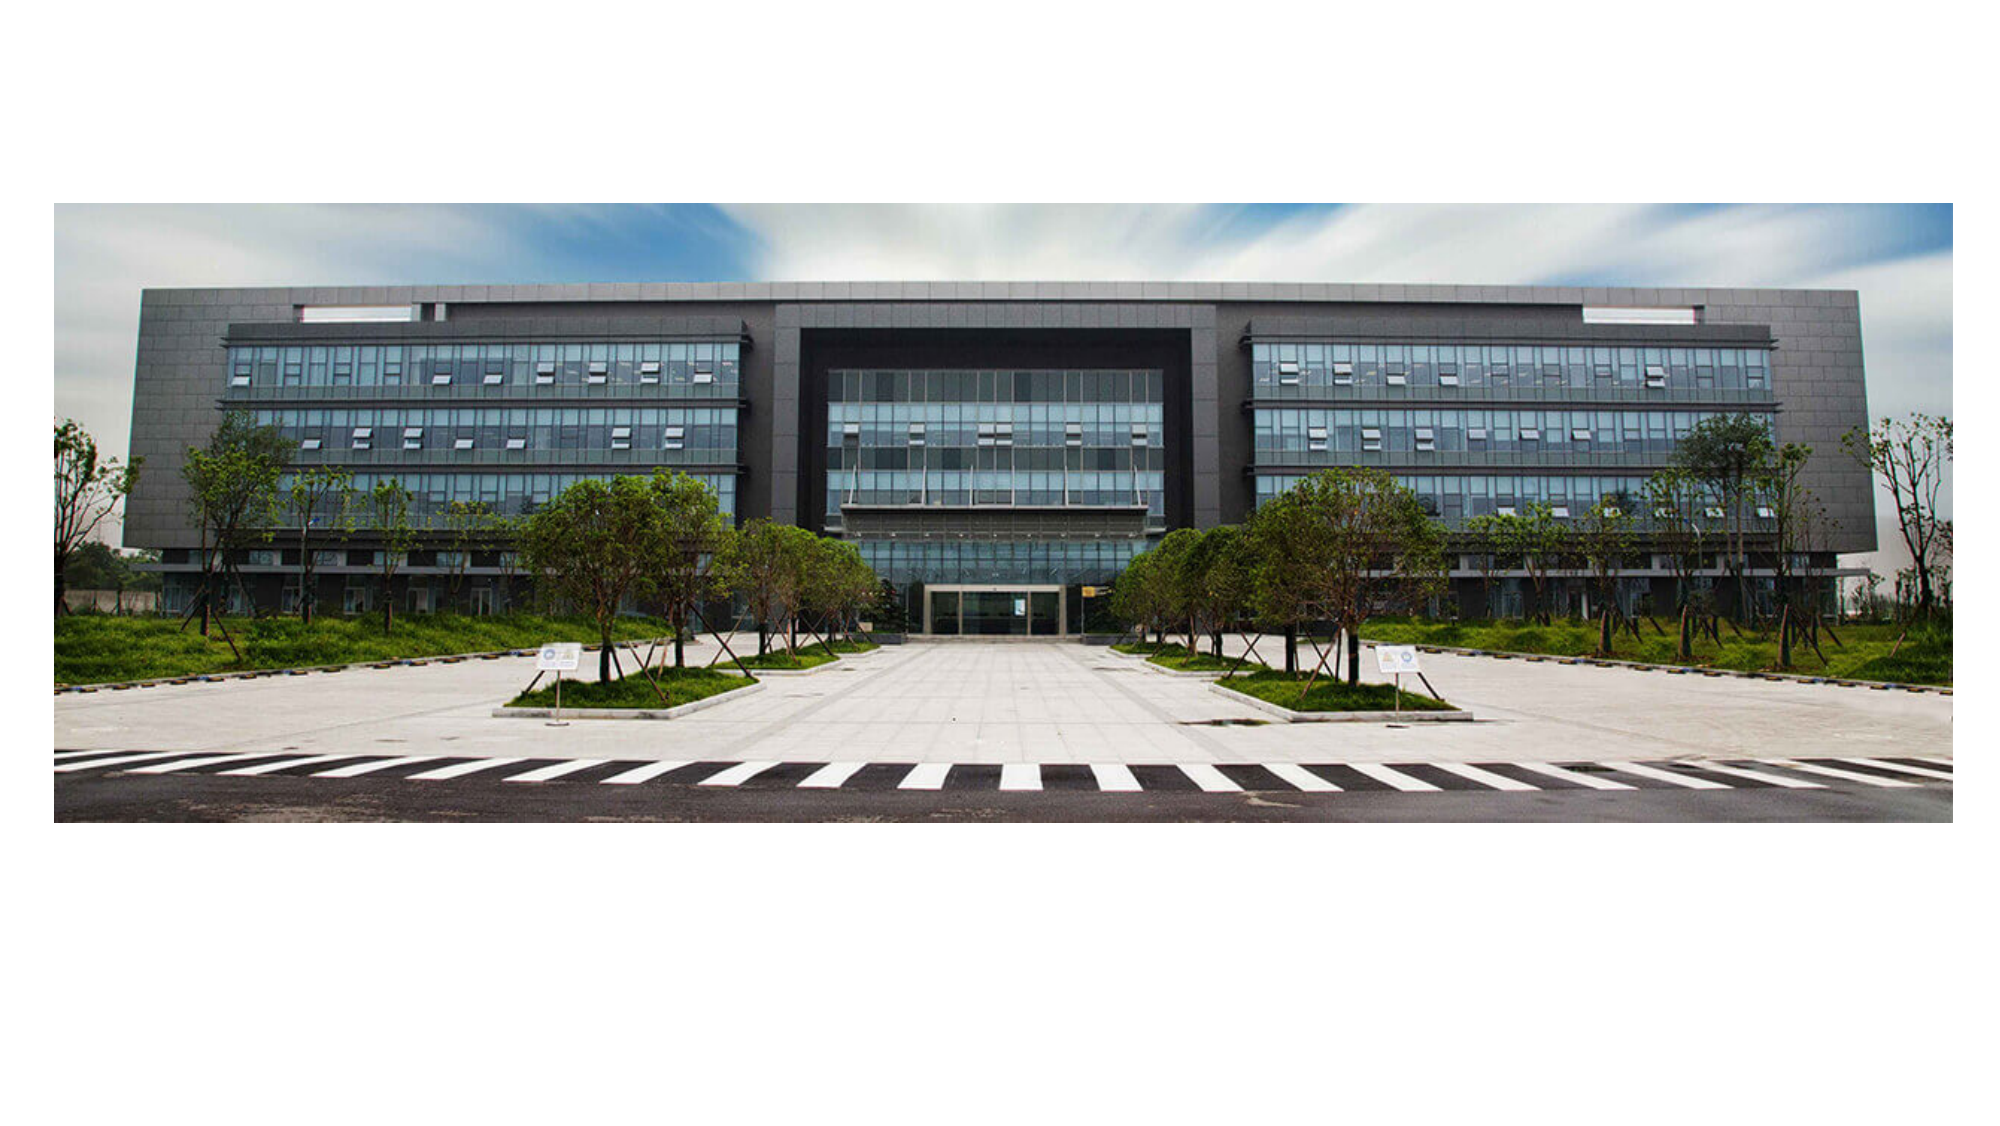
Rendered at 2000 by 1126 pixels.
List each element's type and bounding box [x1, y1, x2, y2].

picture [54, 203, 1953, 823]
